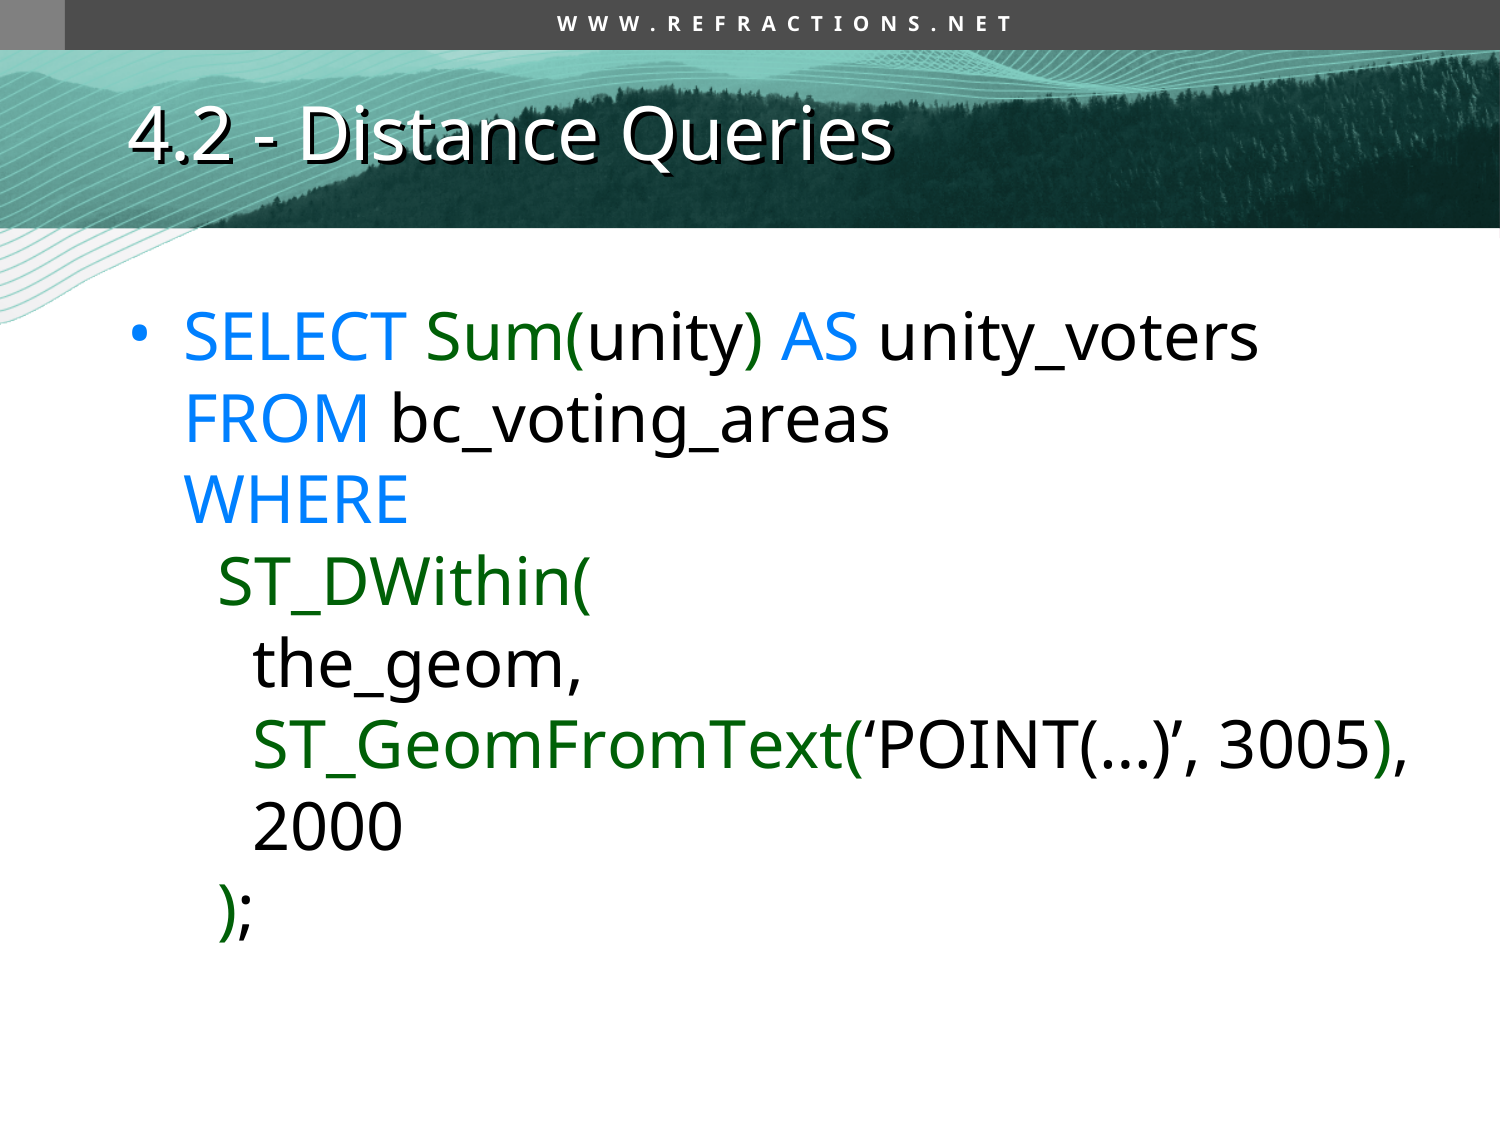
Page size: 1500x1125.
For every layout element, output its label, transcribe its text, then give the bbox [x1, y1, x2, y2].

list SELECT Sum(unity) AS unity_voters FROM bc_voting_areas WHERE ST_DWithin( the_geom, ST_GeomFromText(‘POINT(…)’, 3005), 2000 ); [112, 287, 1438, 1013]
title 4.2 - Distance Queries [112, 49, 1388, 213]
picture [0, 50, 1500, 325]
